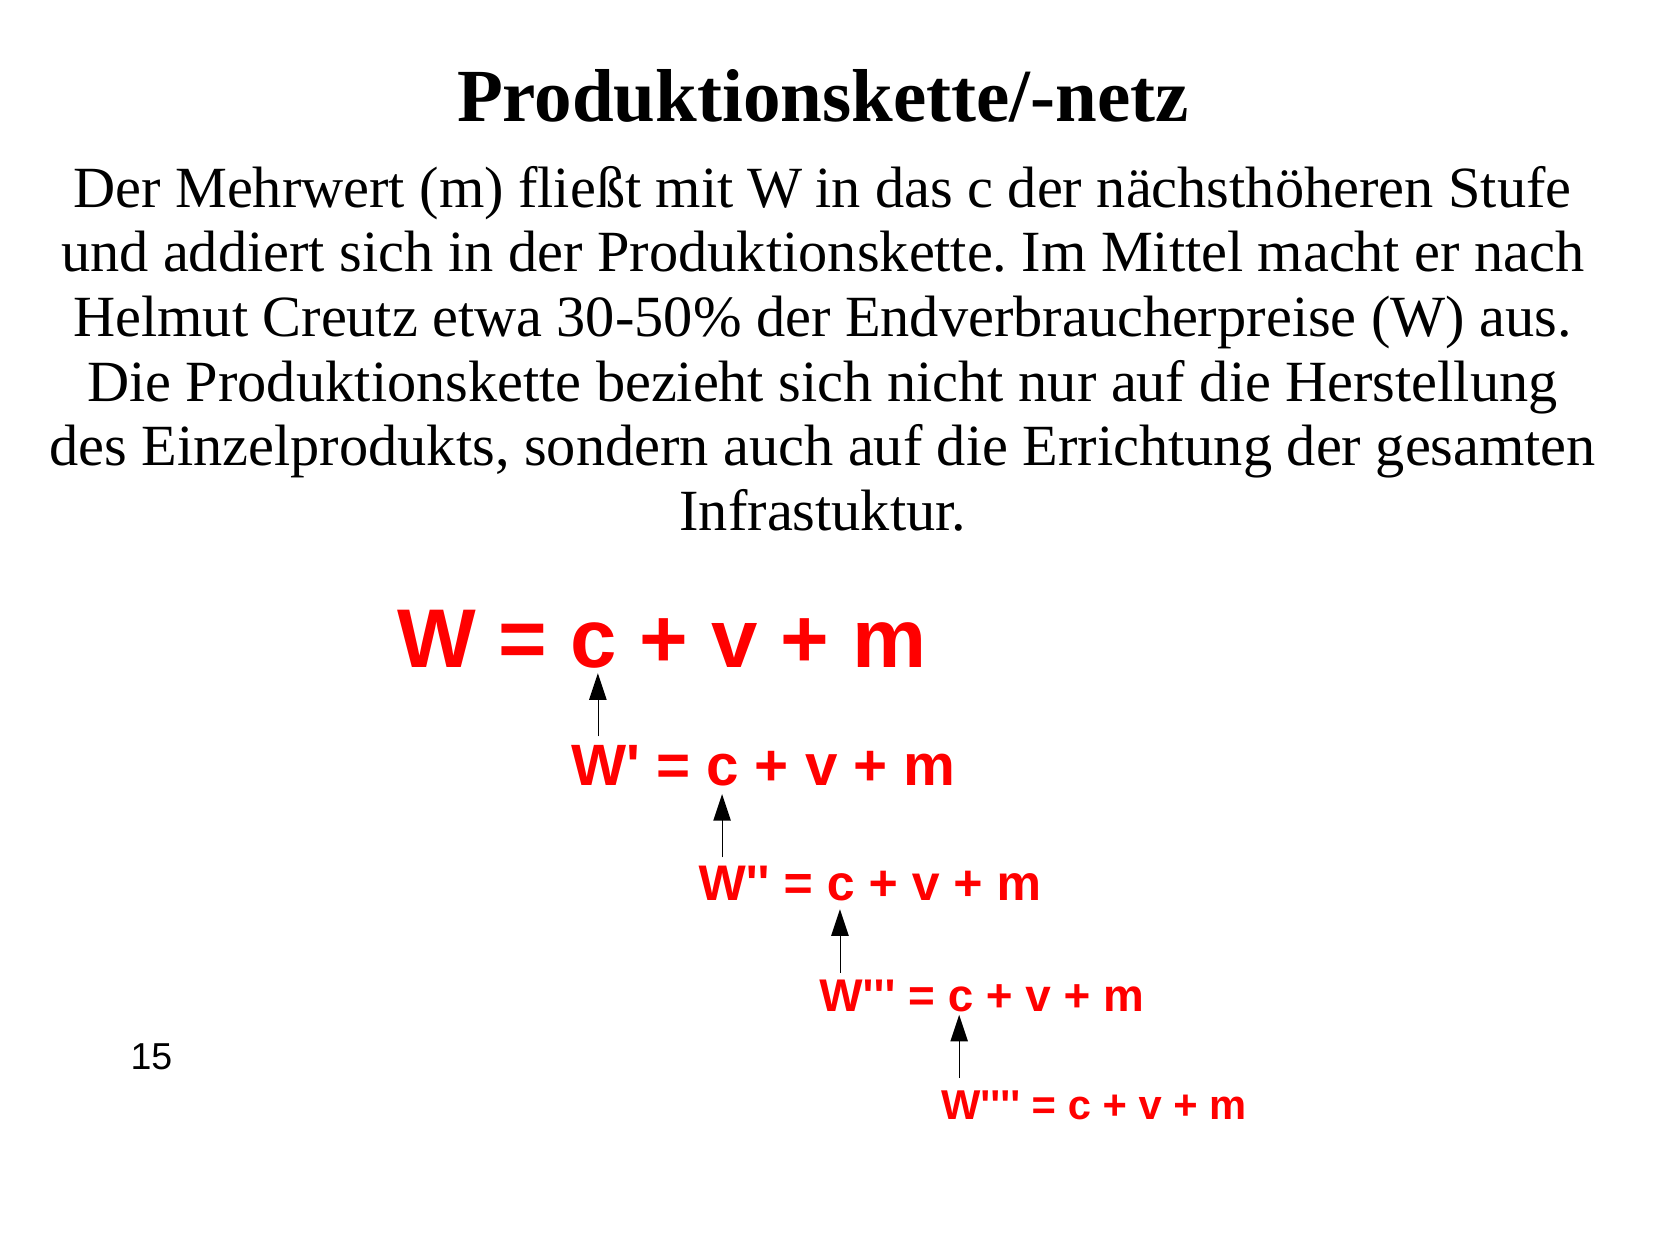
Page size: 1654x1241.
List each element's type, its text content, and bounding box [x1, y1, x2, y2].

text_box W''' = c + v + m [804, 962, 1160, 1034]
text_box W' = c + v + m [556, 724, 971, 812]
text_box W = c + v + m [382, 584, 1004, 709]
text_box W'' = c + v + m [683, 848, 1057, 919]
text_box <Nummer> [115, 1028, 334, 1099]
text_box W'''' = c + v + m [926, 1074, 1262, 1142]
text_box Produktionskette/-netz Der Mehrwert (m) fließt mit W in das c der nächsthöheren Stufe und addiert sich in der Produktionskette. Im Mittel macht er nach Helmut Creutz etwa 30-50% der Endverbraucherpreise (W) aus. Die Produktionskette bezieht sich nicht nur auf die Herstellung des Einzelprodukts, sondern auch auf die Errichtung der gesamten Infrastuktur. [26, 47, 1620, 551]
